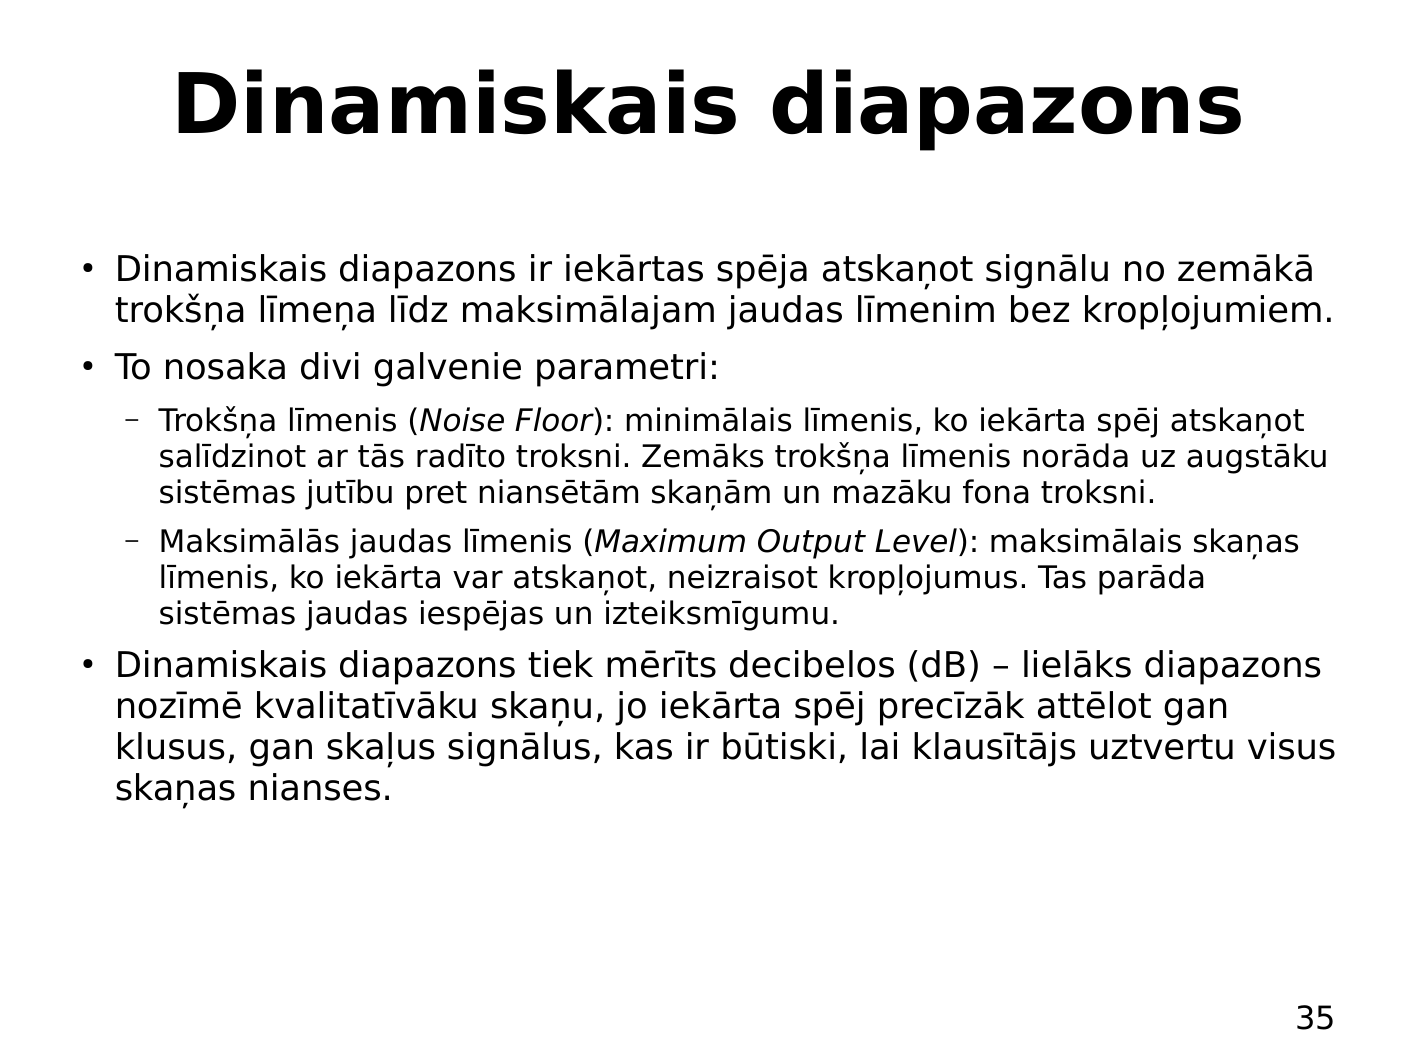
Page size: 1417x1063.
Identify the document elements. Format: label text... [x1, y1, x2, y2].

title Dinamiskais diapazons [70, 42, 1346, 168]
list Dinamiskais diapazons ir iekārtas spēja atskaņot signālu no zemākā trokšņa līmeņa līdz maksimālajam jaudas līmenim bez kropļojumiem. To nosaka divi galvenie parametri: Trokšņa līmenis (Noise Floor): minimālais līmenis, ko iekārta spēj atskaņot salīdzinot ar tās radīto troksni. Zemāks trokšņa līmenis norāda uz augstāku sistēmas jutību pret niansētām skaņām un mazāku fona troksni. Maksimālās jaudas līmenis (Maximum Output Level): maksimālais skaņas līmenis, ko iekārta var atskaņot, neizraisot kropļojumus. Tas parāda sistēmas jaudas iespējas un izteiksmīgumu. Dinamiskais diapazons tiek mērīts decibelos (dB) – lielāks diapazons nozīmē kvalitatīvāku skaņu, jo iekārta spēj precīzāk attēlot gan klusus, gan skaļus signālus, kas ir būtiski, lai klausītājs uztvertu visus skaņas nianses. [70, 248, 1346, 865]
